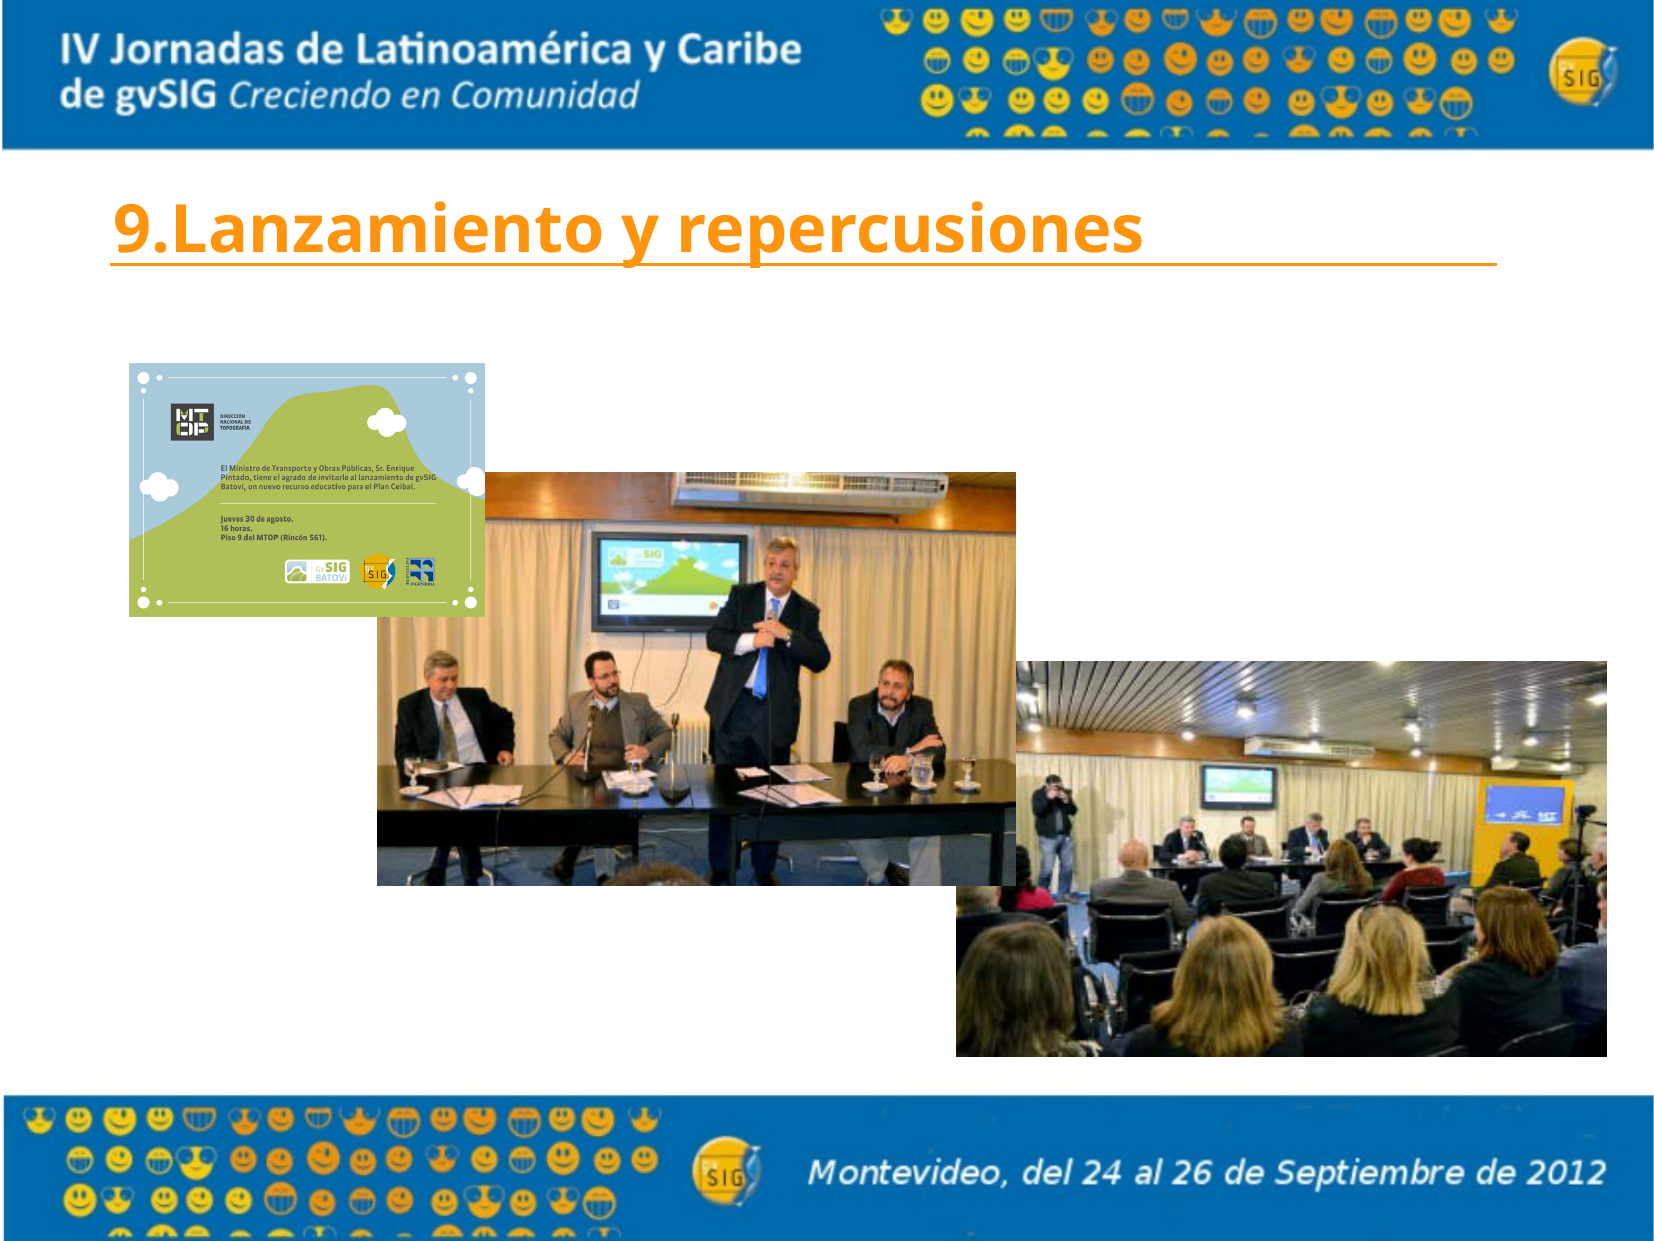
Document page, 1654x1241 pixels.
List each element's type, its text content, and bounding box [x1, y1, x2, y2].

title 9.Lanzamiento y repercusiones [113, 187, 1602, 266]
picture [1, 0, 1654, 1241]
